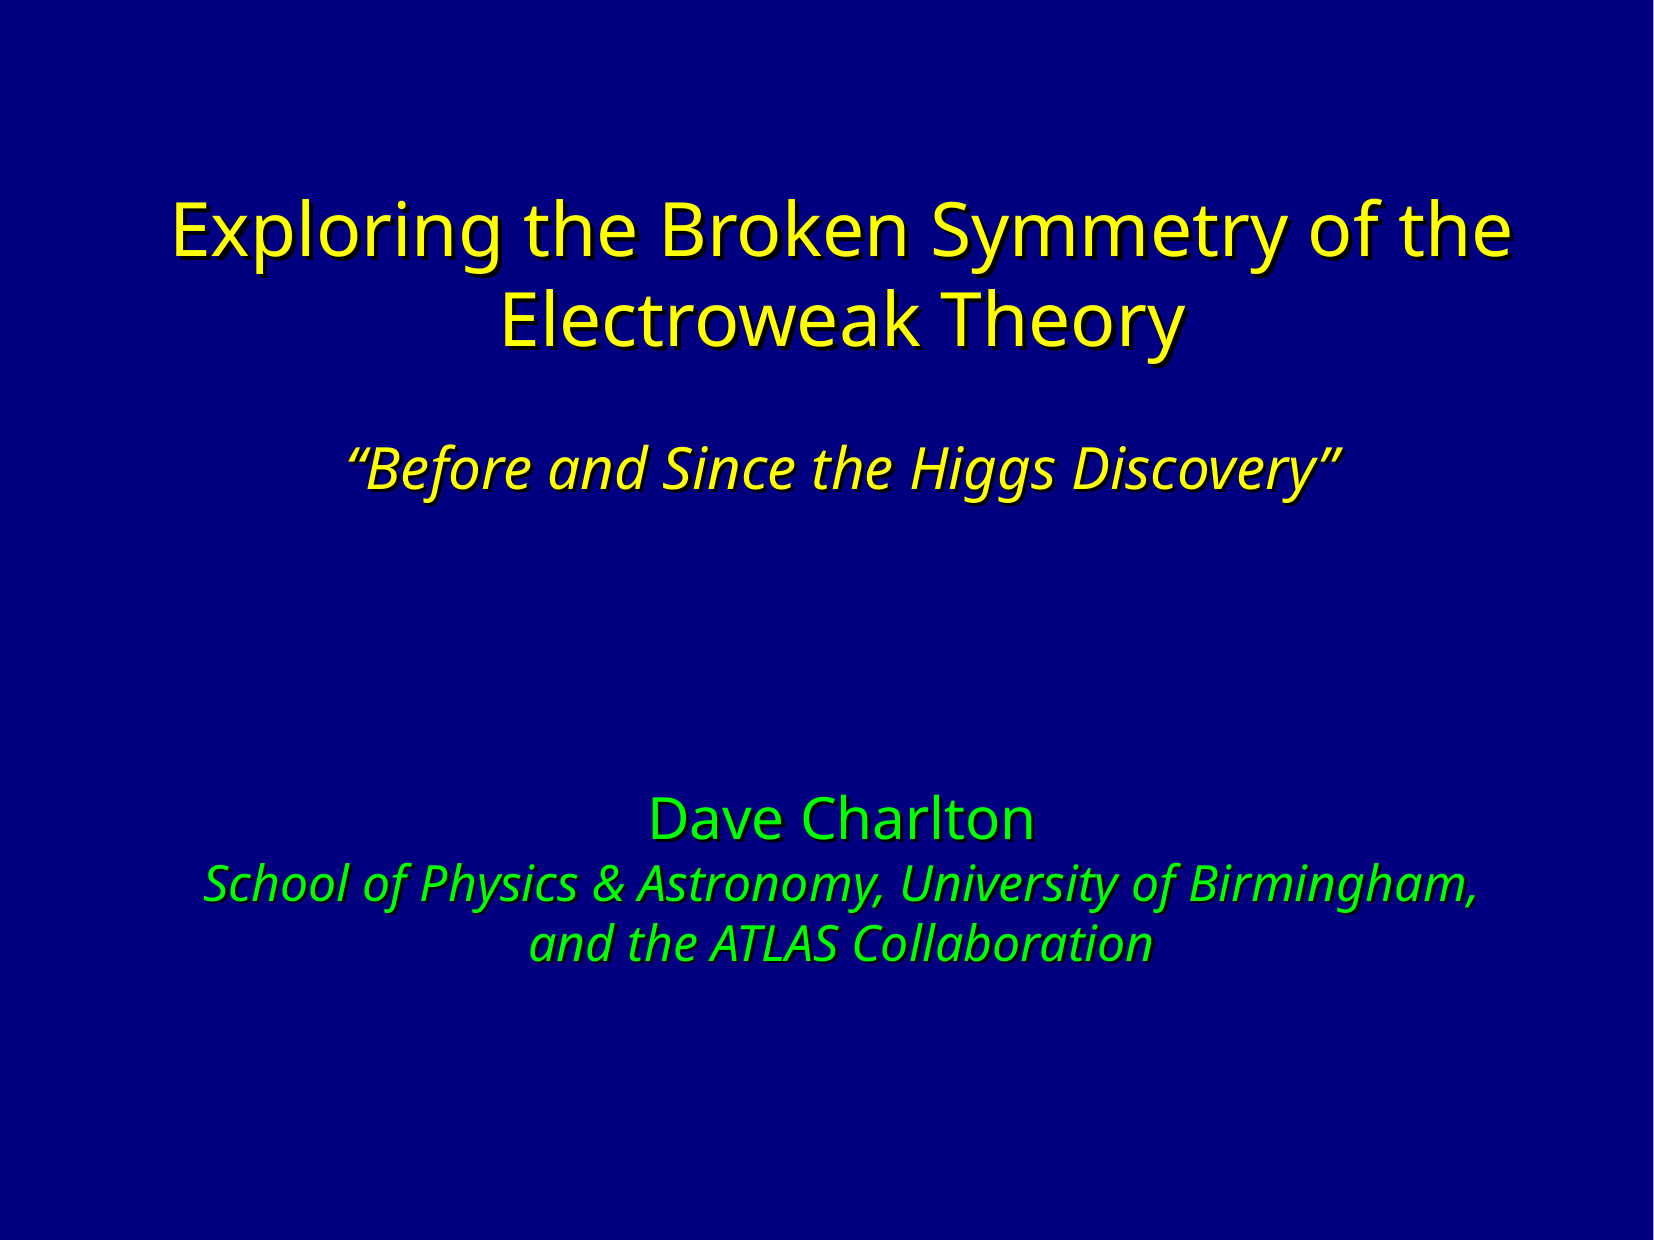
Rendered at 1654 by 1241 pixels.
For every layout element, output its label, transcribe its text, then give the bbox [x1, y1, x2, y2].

title Exploring the Broken Symmetry of the Electroweak Theory “Before and Since the Higgs Discovery” Dave Charlton School of Physics & Astronomy, University of Birmingham, and the ATLAS Collaboration [141, 173, 1543, 1104]
